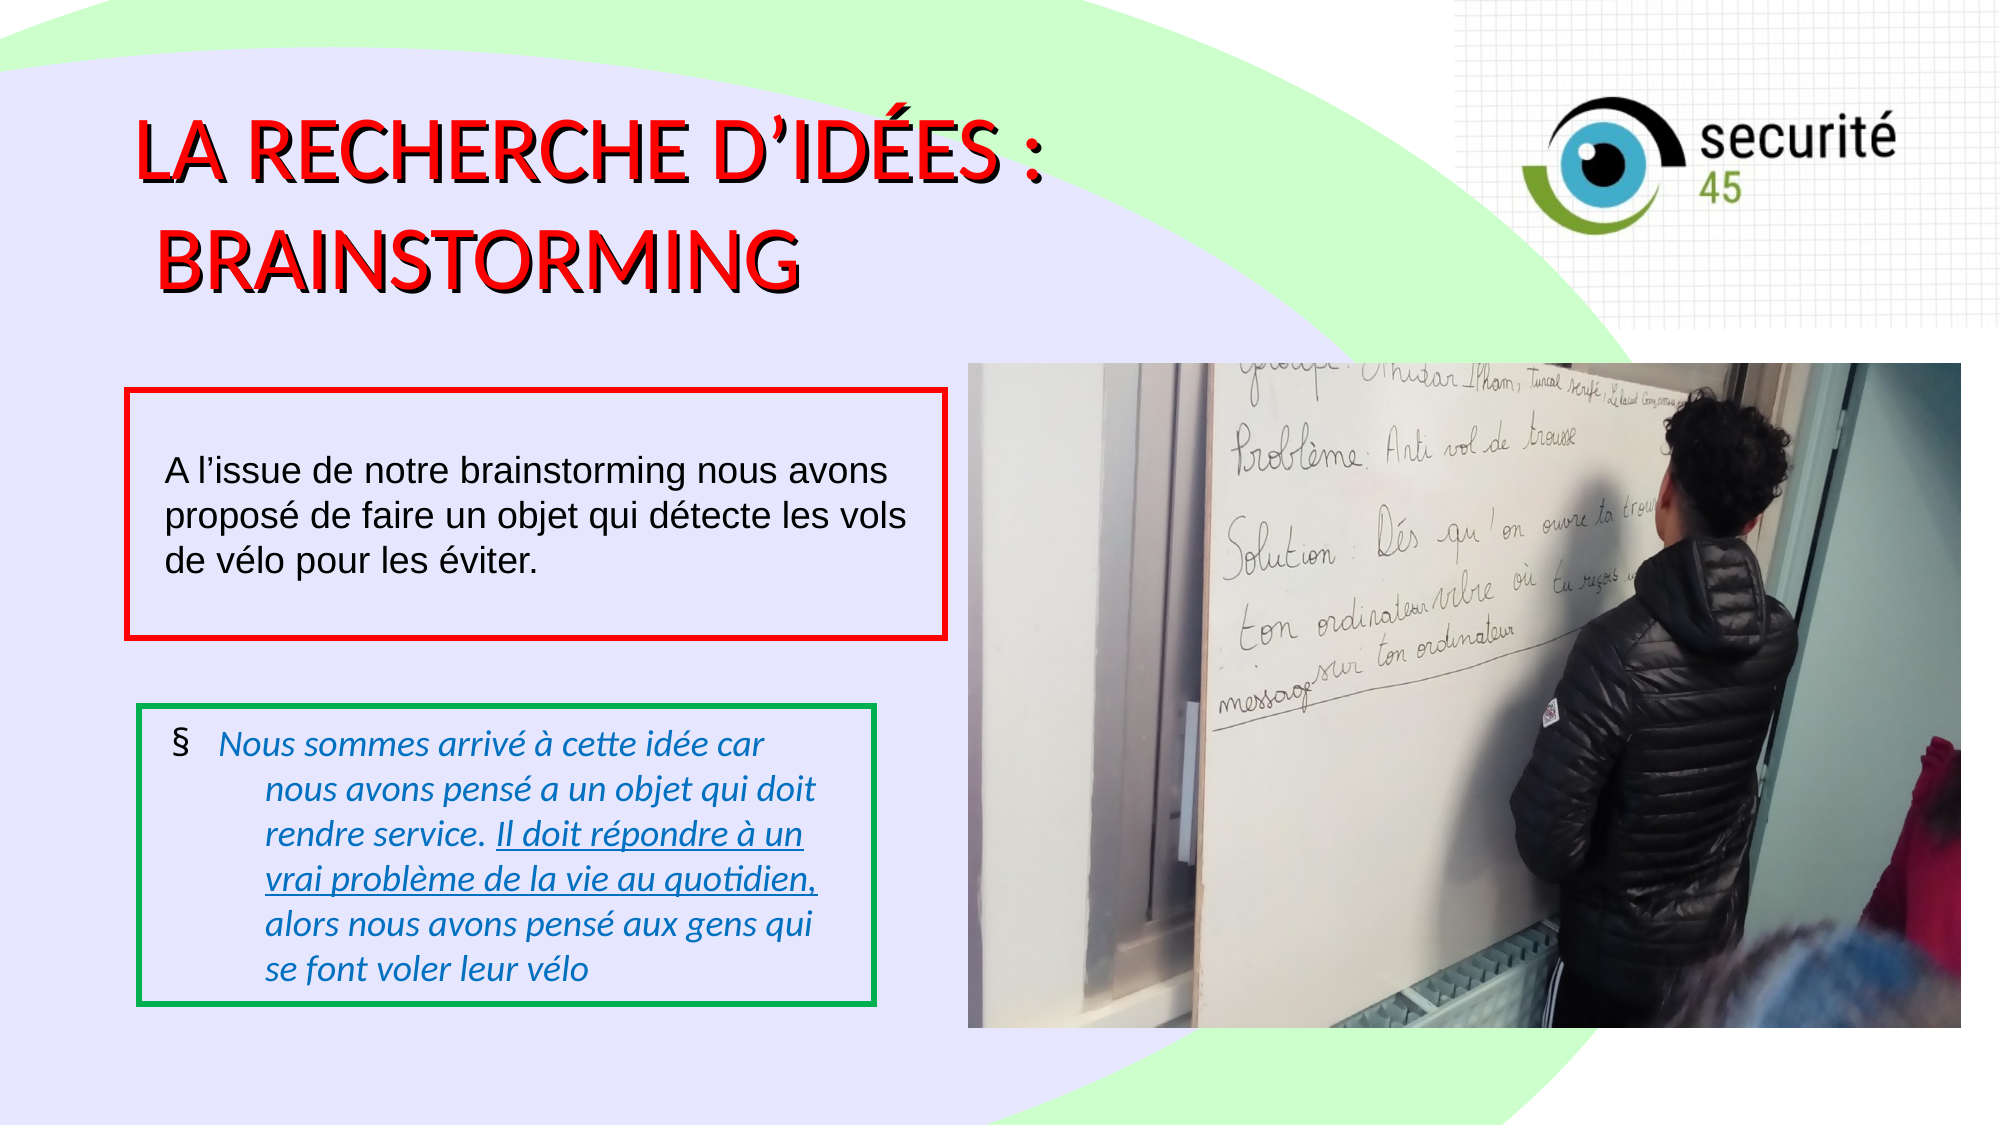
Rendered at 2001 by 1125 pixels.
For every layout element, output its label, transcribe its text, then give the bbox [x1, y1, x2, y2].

picture [1455, 0, 2000, 329]
text_box Nous sommes arrivé à cette idée car nous avons pensé a un objet qui doit rendre service. Il doit répondre à un vrai problème de la vie au quotidien, alors nous avons pensé aux gens qui se font voler leur vélo [156, 711, 839, 997]
picture [968, 363, 1961, 1028]
text_box LA RECHERCHE D’IDÉES : BRAINSTORMING [118, 80, 1746, 316]
text_box A l’issue de notre brainstorming nous avons proposé de faire un objet qui détecte les vols de vélo pour les éviter. [127, 390, 945, 638]
